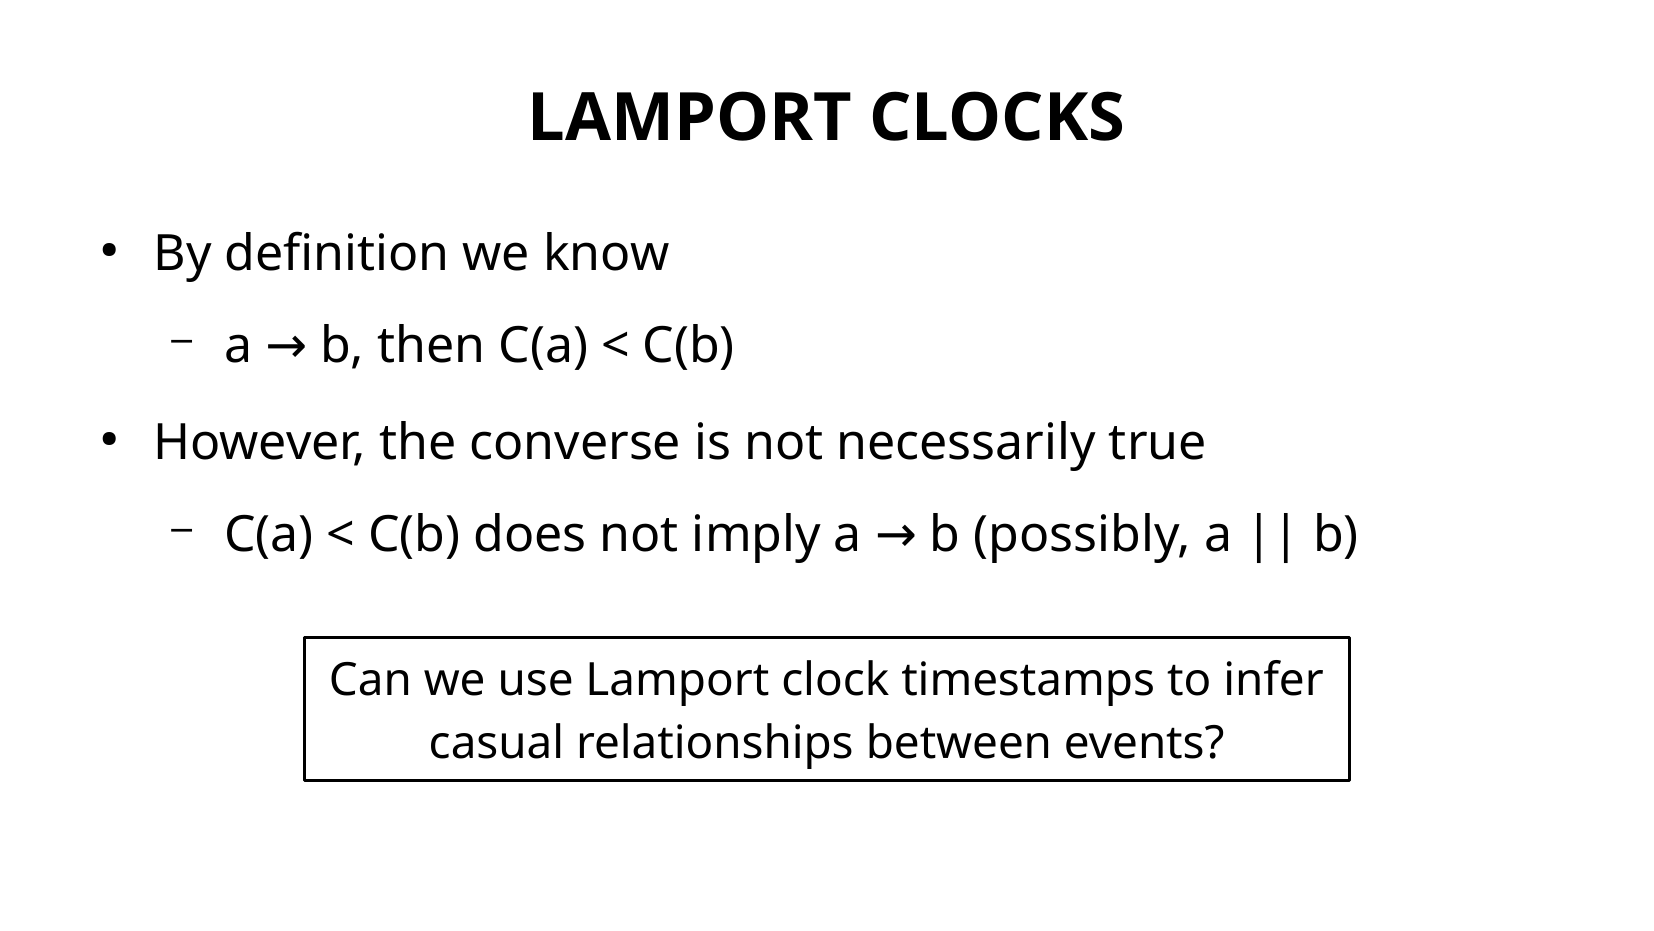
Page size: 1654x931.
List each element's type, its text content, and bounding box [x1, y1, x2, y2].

list By definition we know a → b, then C(a) < C(b) However, the converse is not necessarily true C(a) < C(b) does not imply a → b (possibly, a || b) [82, 217, 1571, 757]
title LAMPORT CLOCKS [82, 36, 1571, 193]
text_box Can we use Lamport clock timestamps to infer casual relationships between events? [304, 637, 1350, 767]
